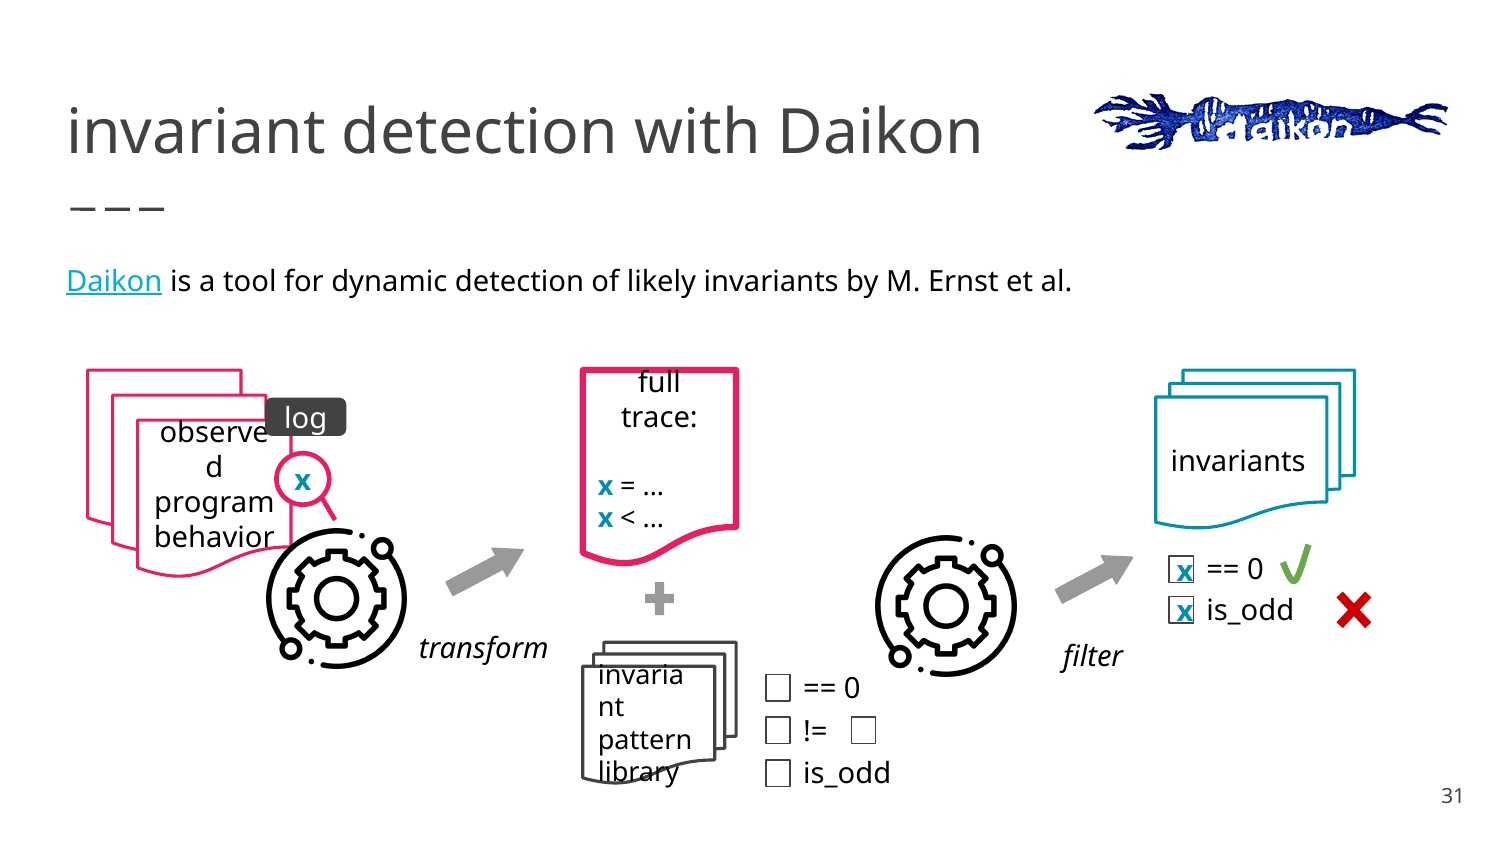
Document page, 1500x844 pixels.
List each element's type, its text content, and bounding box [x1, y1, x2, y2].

text_box filter [1017, 632, 1199, 677]
text_box is_odd [803, 754, 920, 792]
text_box is_odd [1206, 591, 1343, 629]
slide_number <number> [1389, 764, 1480, 830]
text_box [645, 582, 674, 616]
text_box [766, 717, 791, 744]
text_box observed program behavior [137, 420, 291, 577]
text_box != [803, 711, 903, 749]
text_box [446, 548, 524, 596]
picture [266, 528, 407, 669]
picture [875, 535, 1017, 677]
text_box [87, 370, 266, 550]
text_box transform [379, 624, 589, 670]
text_box [1055, 555, 1133, 604]
text_box x [276, 453, 330, 505]
text_box [766, 674, 791, 701]
text_box [766, 759, 791, 787]
text_box log [265, 398, 346, 436]
text_box [851, 717, 876, 744]
text_box [1343, 591, 1372, 629]
text_box full trace: x = … x < … [582, 370, 737, 564]
text_box invariant pattern library [582, 642, 737, 783]
title invariant detection with Daikon [51, 61, 1449, 182]
picture [1091, 91, 1449, 151]
text_box == 0 [803, 669, 903, 706]
text_box x [1169, 596, 1194, 624]
list Daikon is a tool for dynamic detection of likely invariants by M. Ernst et al. [51, 240, 1449, 306]
text_box == 0 [1206, 550, 1306, 588]
text_box x [1169, 556, 1194, 583]
text_box invariants [1155, 370, 1355, 528]
